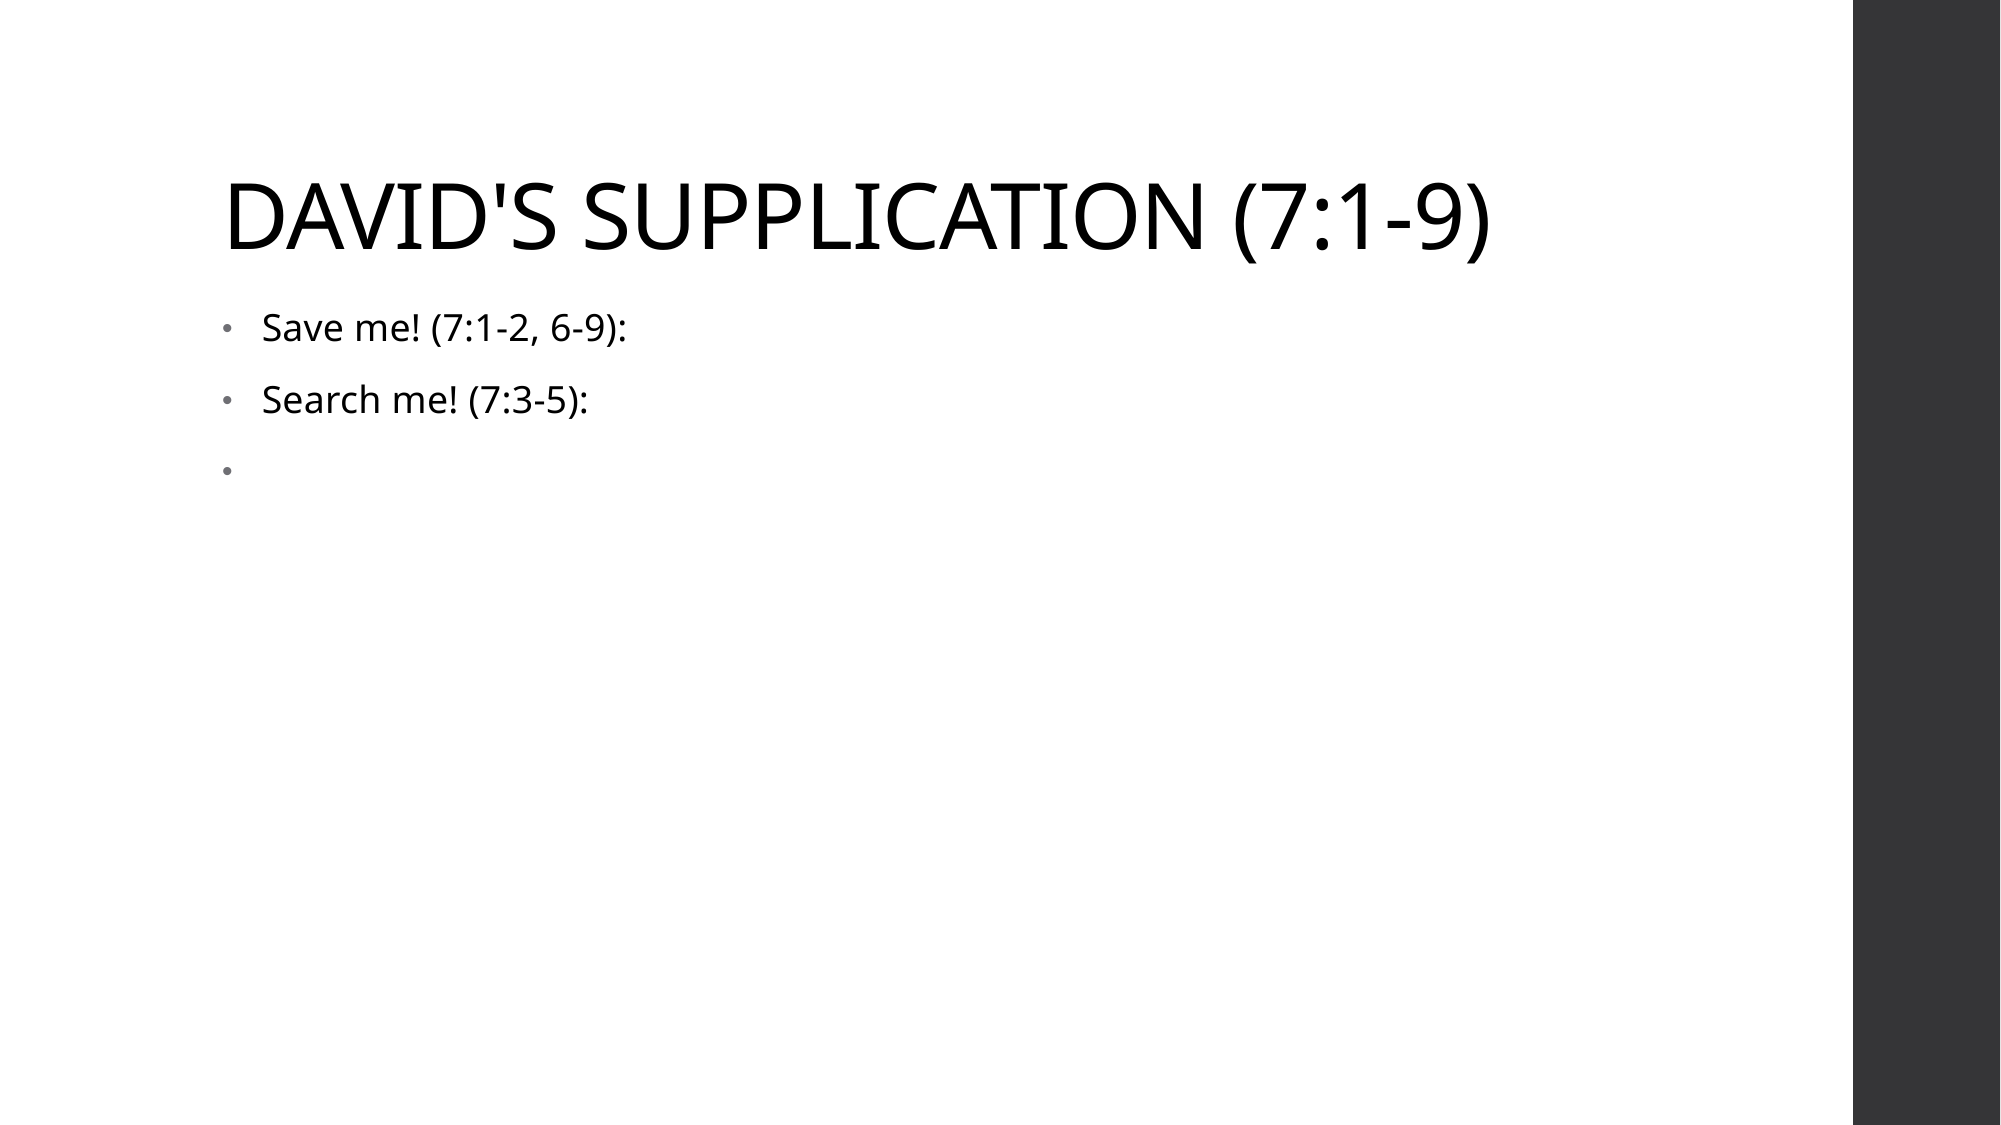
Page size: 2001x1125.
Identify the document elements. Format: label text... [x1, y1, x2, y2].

title DAVID'S SUPPLICATION (7:1-9) [206, 60, 1797, 278]
list Save me! (7:1-2, 6-9): Search me! (7:3-5): [206, 299, 1617, 1014]
